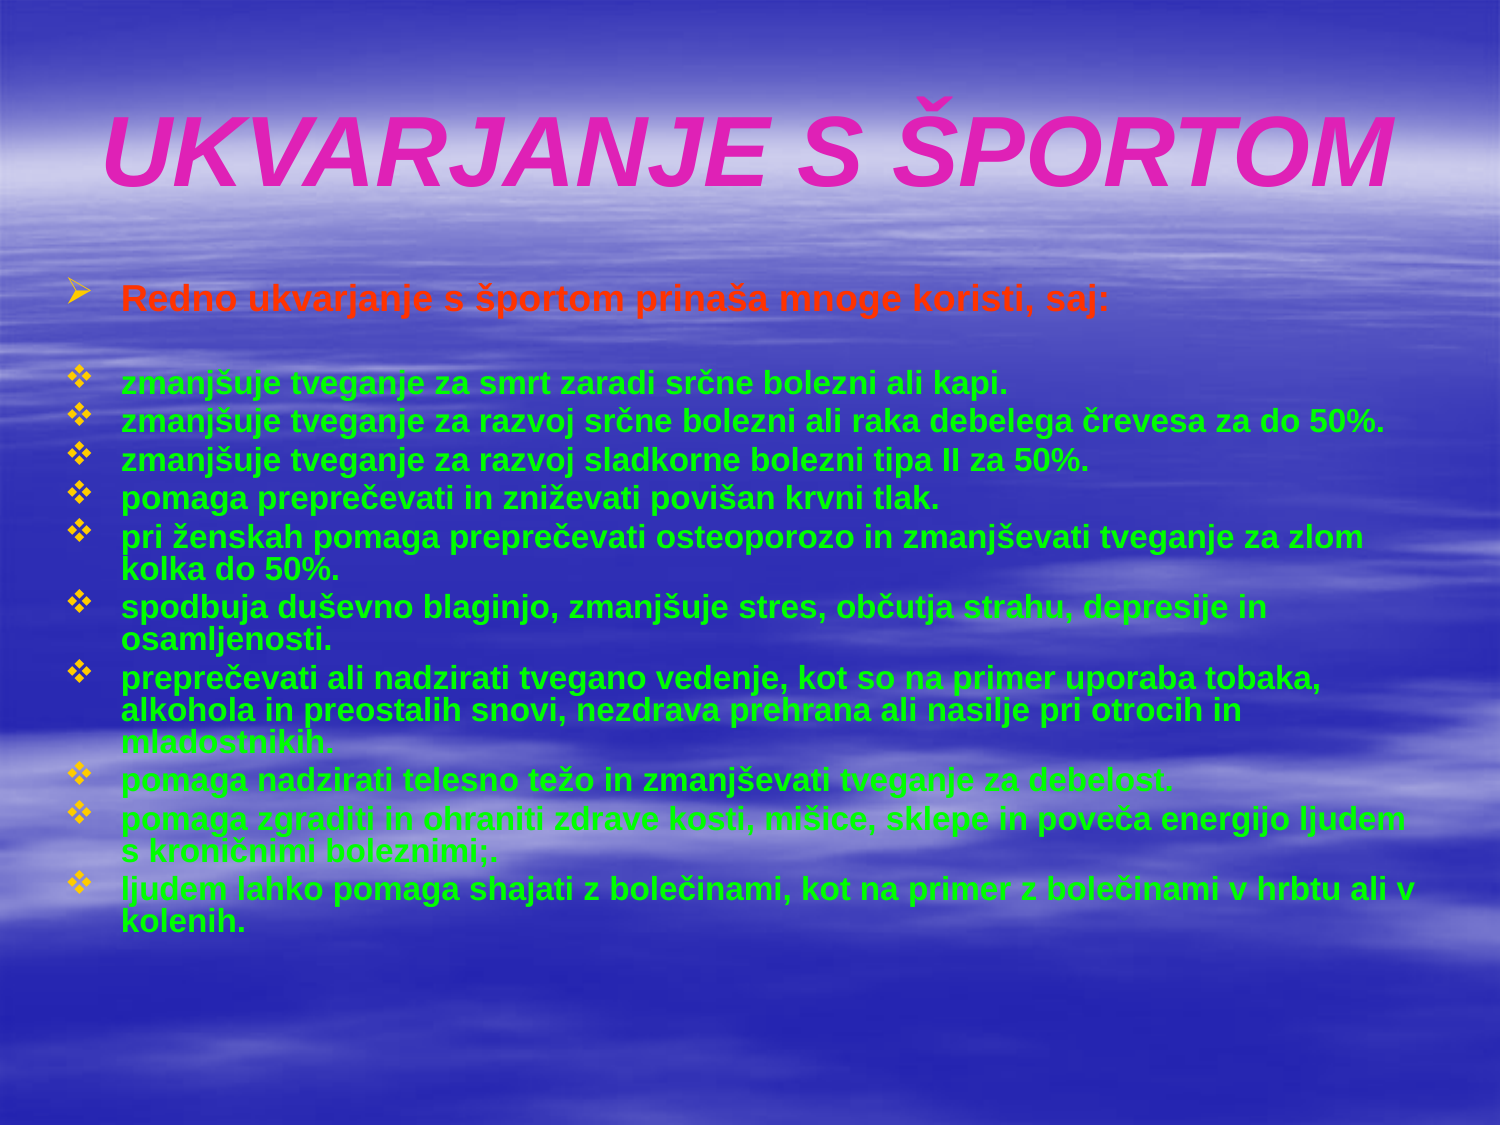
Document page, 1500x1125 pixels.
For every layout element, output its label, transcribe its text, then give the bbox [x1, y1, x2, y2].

picture [0, 0, 1500, 1125]
title UKVARJANJE S ŠPORTOM [49, 37, 1446, 255]
list Redno ukvarjanje s športom prinaša mnoge koristi, saj: zmanjšuje tveganje za smrt zaradi srčne bolezni ali kapi. zmanjšuje tveganje za razvoj srčne bolezni ali raka debelega črevesa za do 50%. zmanjšuje tveganje za razvoj sladkorne bolezni tipa II za 50%. pomaga preprečevati in zniževati povišan krvni tlak. pri ženskah pomaga preprečevati osteoporozo in zmanjševati tveganje za zlom kolka do 50%. spodbuja duševno blaginjo, zmanjšuje stres, občutja strahu, depresije in osamljenosti. preprečevati ali nadzirati tvegano vedenje, kot so na primer uporaba tobaka, alkohola in preostalih snovi, nezdrava prehrana ali nasilje pri otrocih in mladostnikih. pomaga nadzirati telesno težo in zmanjševati tveganje za debelost. pomaga zgraditi in ohraniti zdrave kosti, mišice, sklepe in poveča energijo ljudem s kroničnimi boleznimi;. ljudem lahko pomaga shajati z bolečinami, kot na primer z bolečinami v hrbtu ali v kolenih. [49, 275, 1451, 1001]
